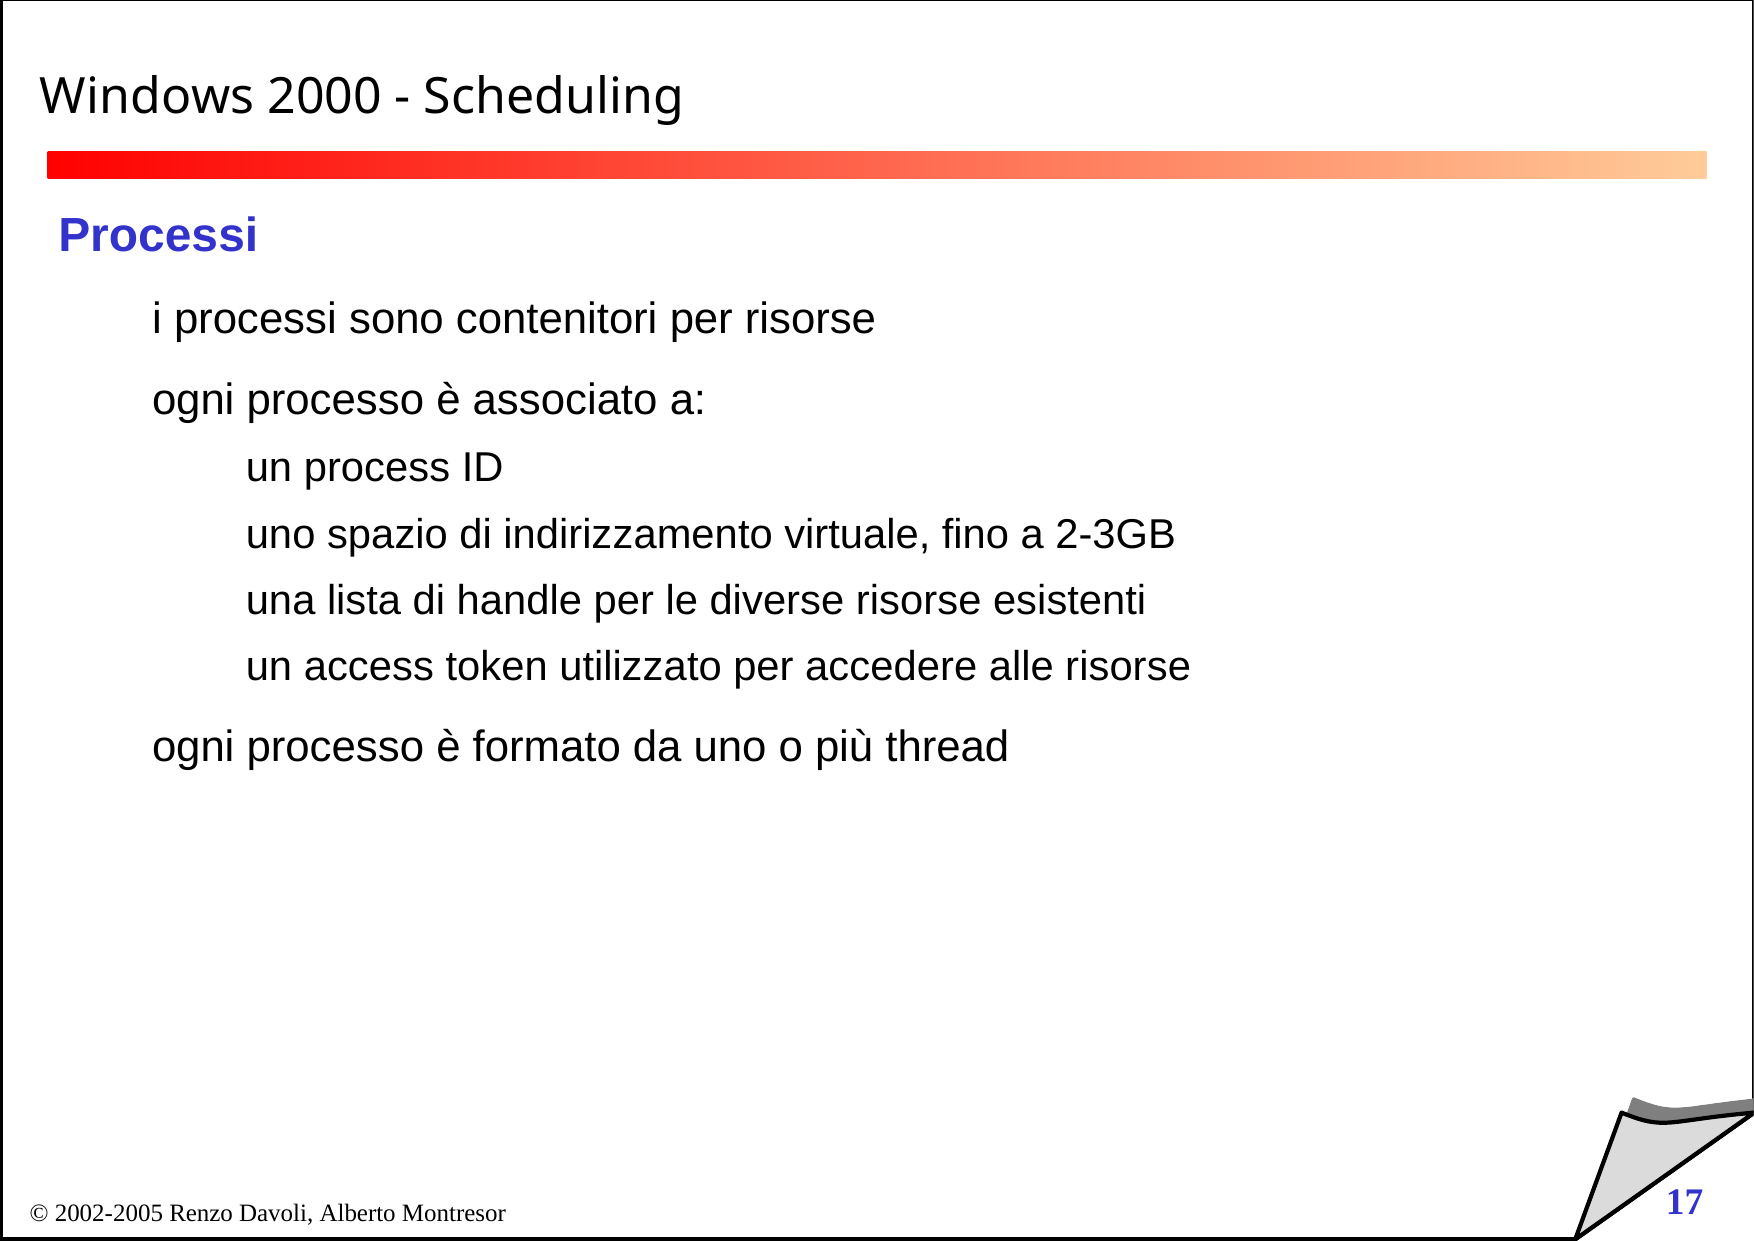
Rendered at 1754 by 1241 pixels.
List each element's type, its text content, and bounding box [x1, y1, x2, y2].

list Processi i processi sono contenitori per risorse ogni processo è associato a: un process ID uno spazio di indirizzamento virtuale, fino a 2-3GB una lista di handle per le diverse risorse esistenti un access token utilizzato per accedere alle risorse ogni processo è formato da uno o più thread [58, 206, 1695, 832]
title Windows 2000 - Scheduling [40, 49, 1713, 144]
